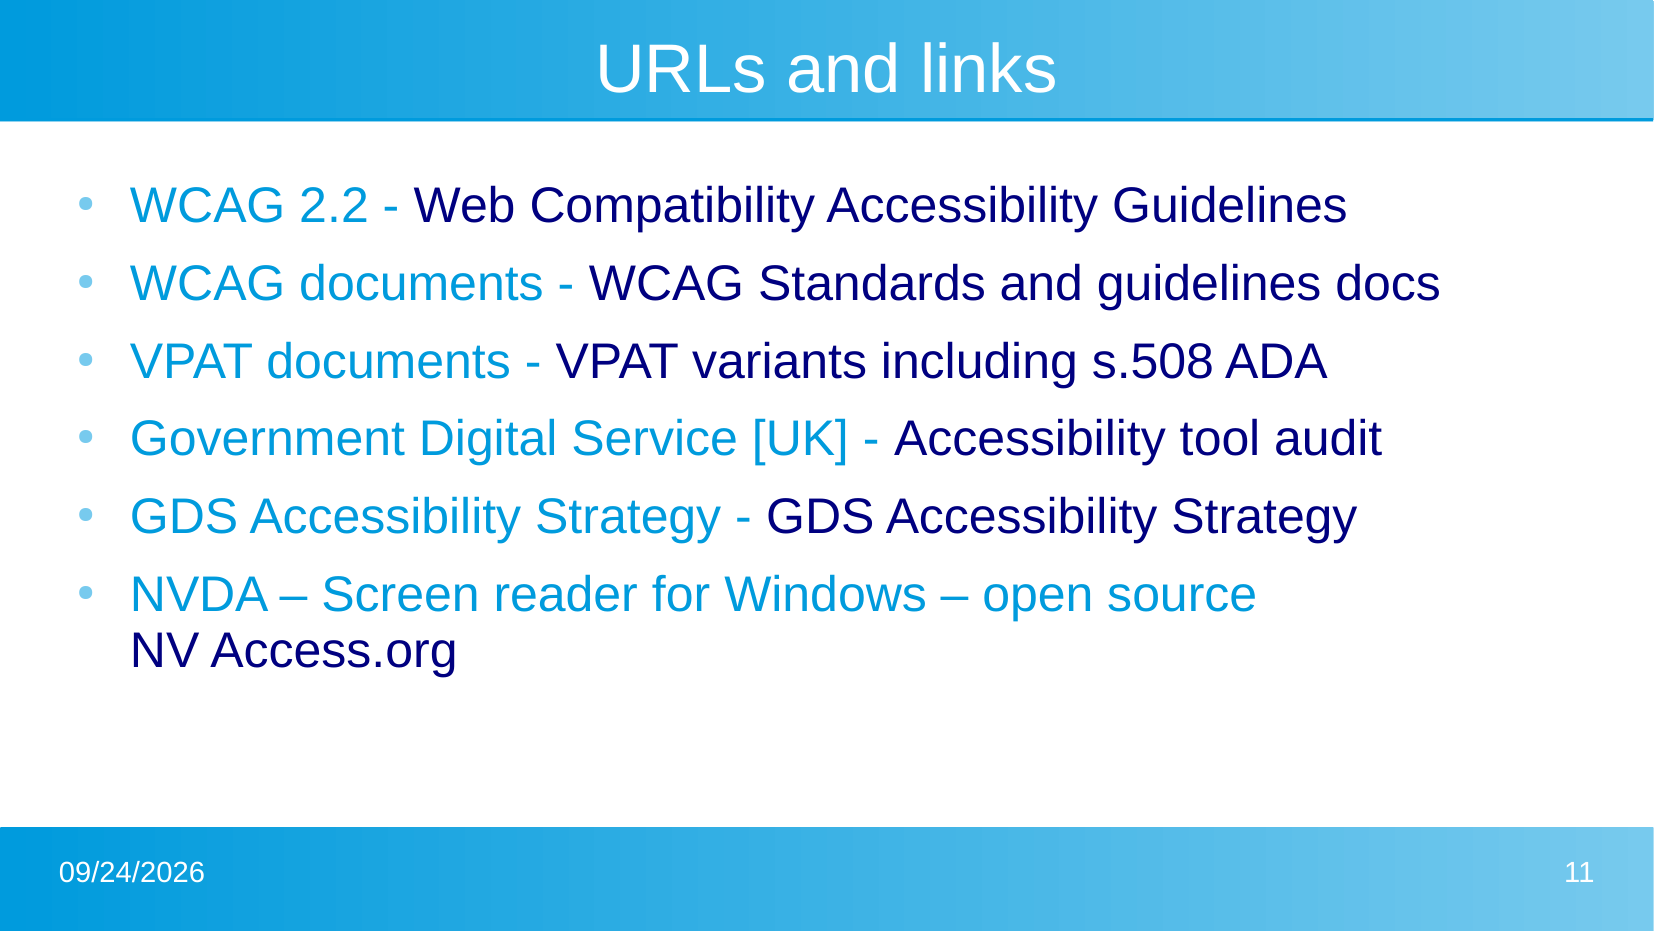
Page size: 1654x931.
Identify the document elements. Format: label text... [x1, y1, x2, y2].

list WCAG 2.2 - Web Compatibility Accessibility Guidelines WCAG documents - WCAG Standards and guidelines docs VPAT documents - VPAT variants including s.508 ADA Government Digital Service [UK] - Accessibility tool audit GDS Accessibility Strategy - GDS Accessibility Strategy NVDA – Screen reader for Windows – open source NV Access.org [59, 177, 1595, 768]
title URLs and links [59, 29, 1595, 108]
